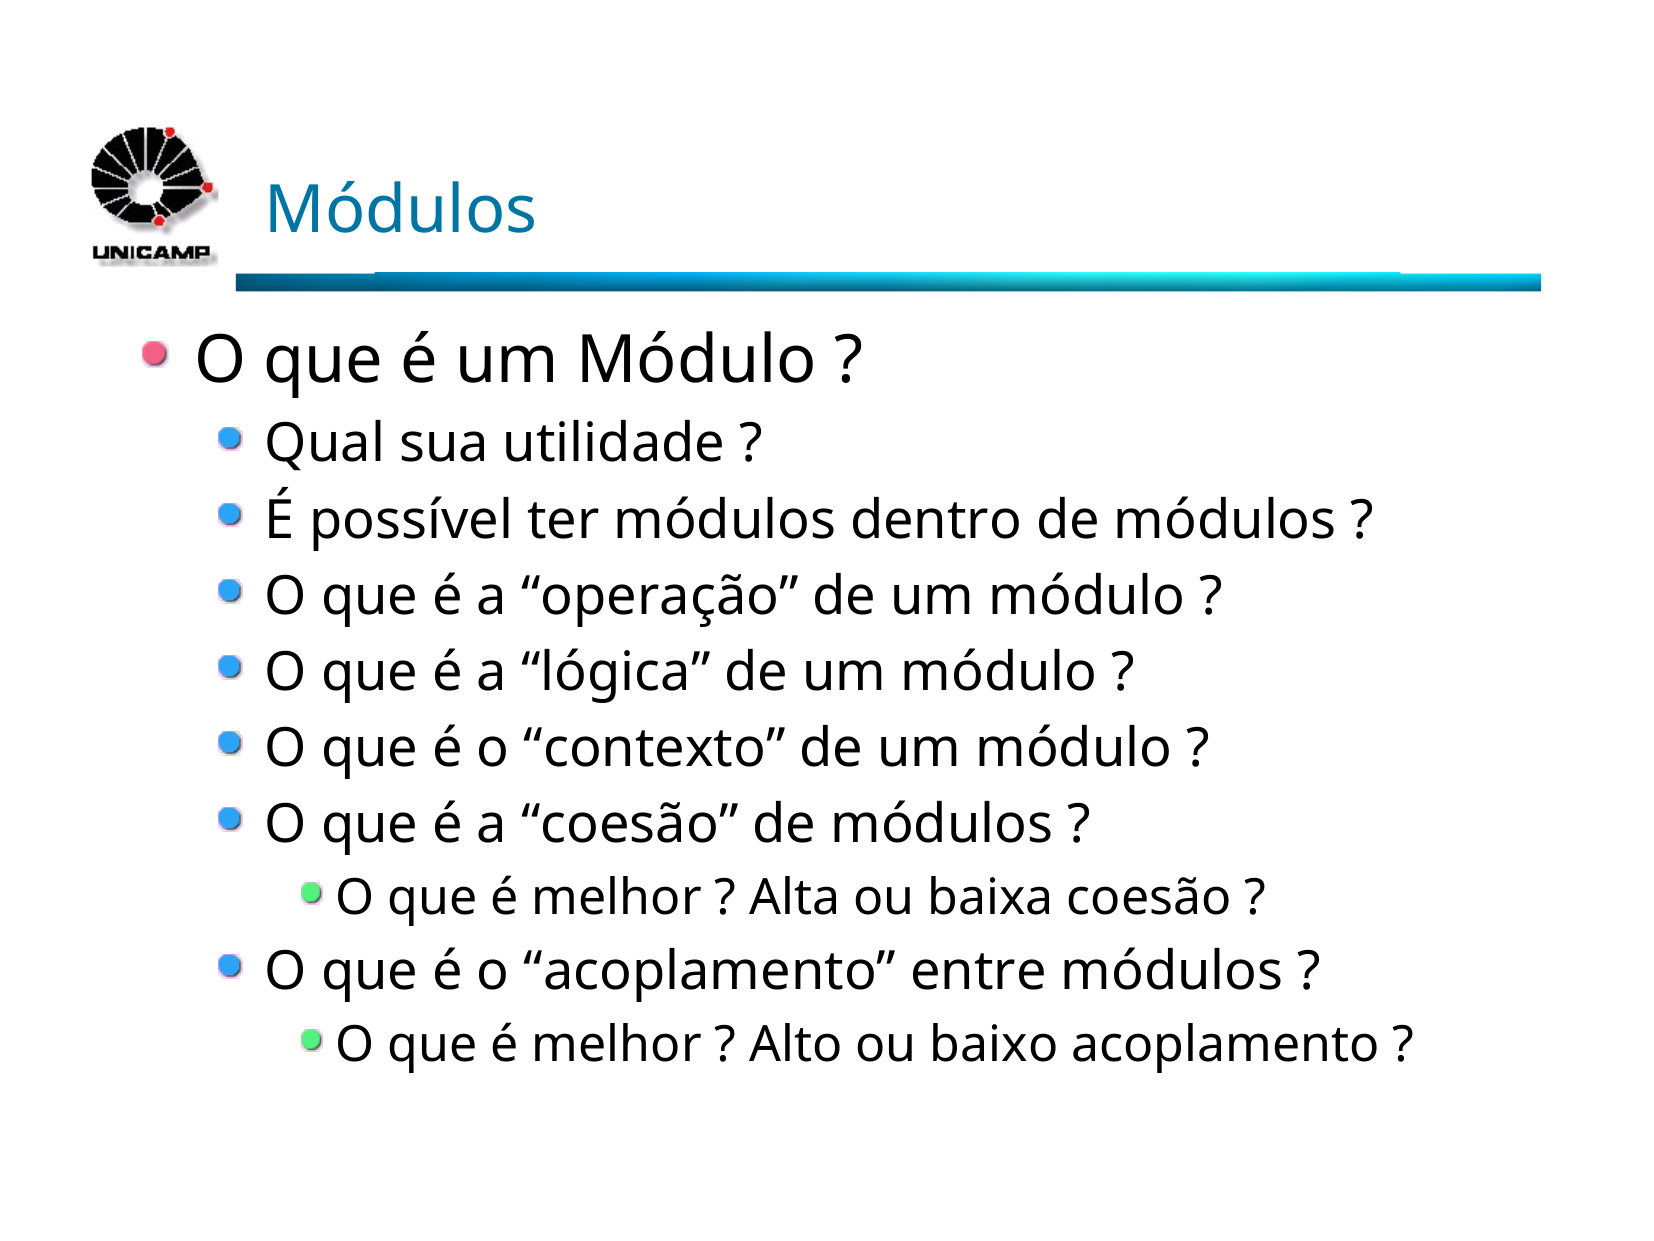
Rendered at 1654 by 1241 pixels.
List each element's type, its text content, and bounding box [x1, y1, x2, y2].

picture [125, 272, 1654, 295]
title Módulos [264, 42, 1534, 250]
list O que é um Módulo ? Qual sua utilidade ? É possível ter módulos dentro de módulos ? O que é a “operação” de um módulo ? O que é a “lógica” de um módulo ? O que é o “contexto” de um módulo ? O que é a “coesão” de módulos ? O que é melhor ? Alta ou baixa coesão ? O que é o “acoplamento” entre módulos ? O que é melhor ? Alto ou baixo acoplamento ? [123, 313, 1536, 1133]
